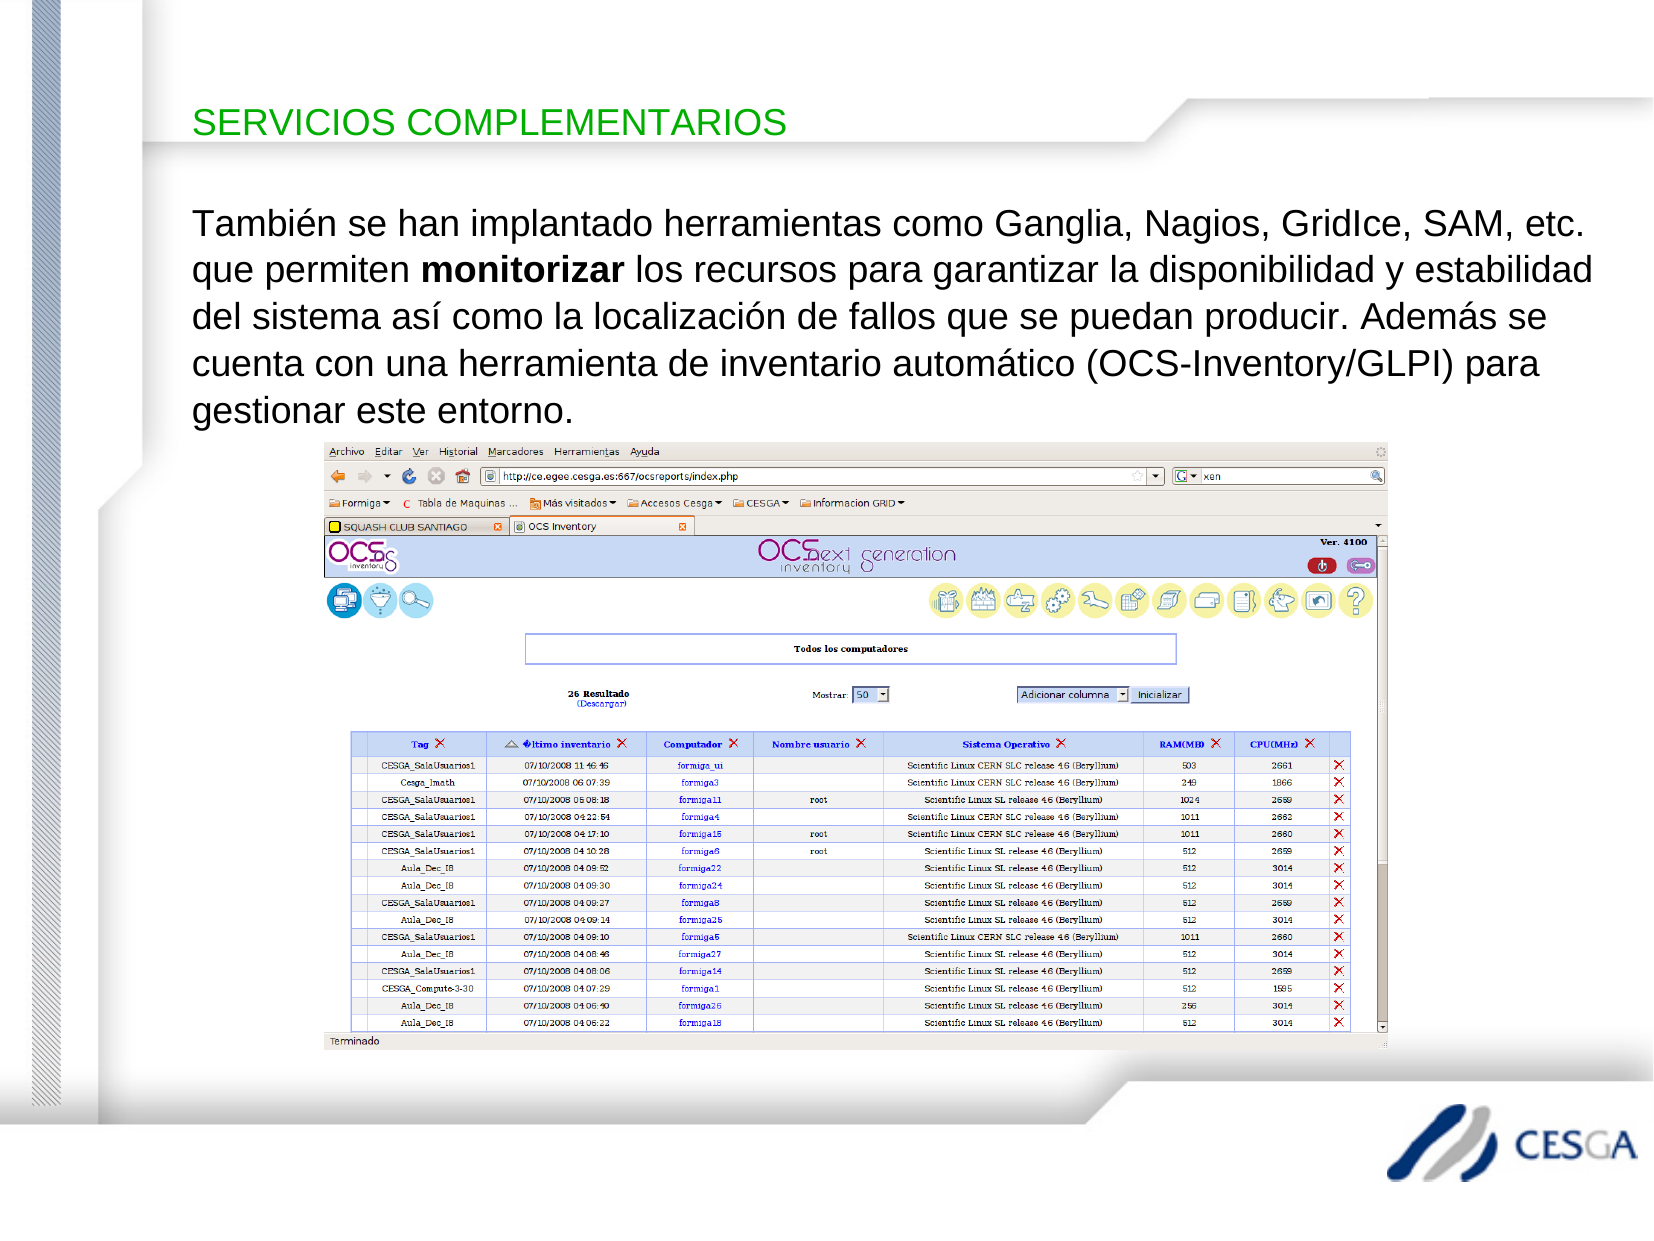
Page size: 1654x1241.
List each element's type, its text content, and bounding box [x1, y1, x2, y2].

picture [0, 0, 1654, 1241]
text_box También se han implantado herramientas como Ganglia, Nagios, GridIce, SAM, etc. que permiten monitorizar los recursos para garantizar la disponibilidad y estabilidad del sistema así como la localización de fallos que se puedan producir. Además se cuenta con una herramienta de inventario automático (OCS-Inventory/GLPI) para gestionar este entorno. [177, 189, 1624, 439]
text_box SERVICIOS COMPLEMENTARIOS [177, 88, 827, 150]
